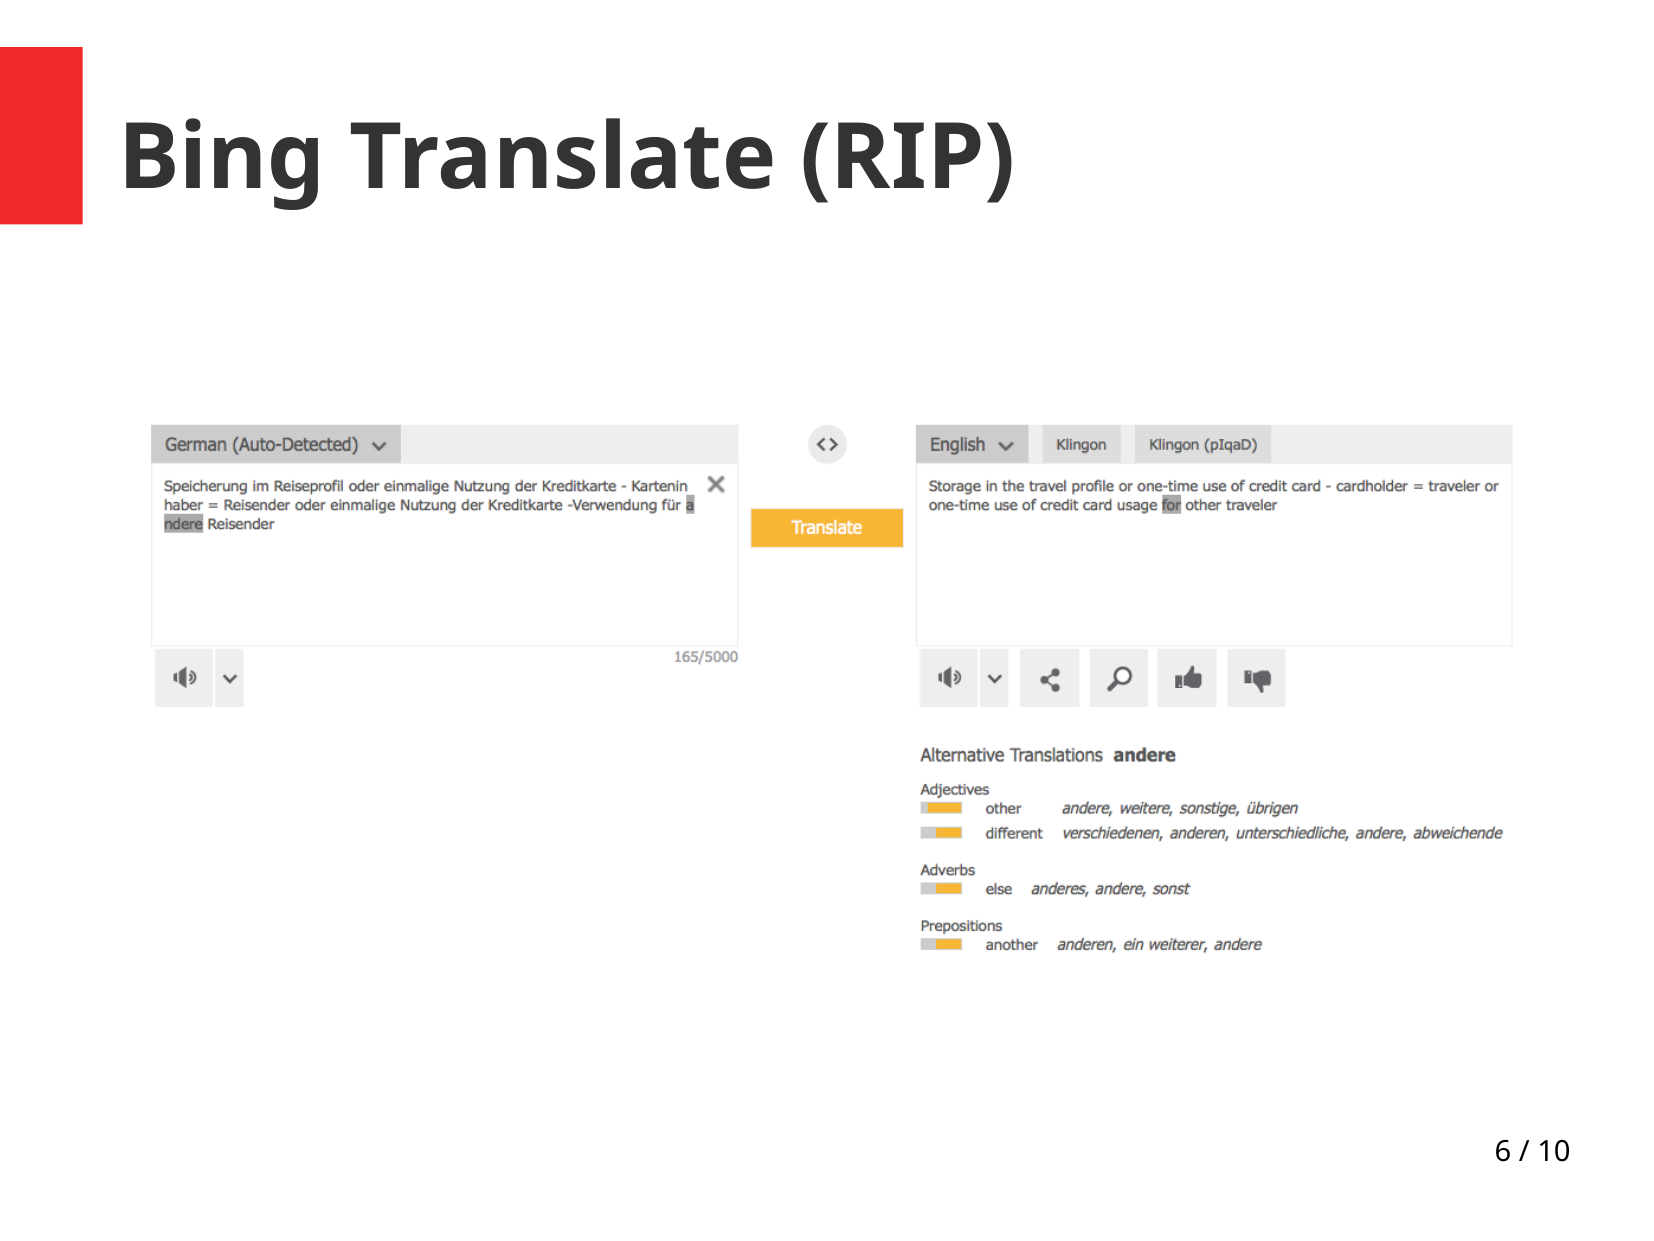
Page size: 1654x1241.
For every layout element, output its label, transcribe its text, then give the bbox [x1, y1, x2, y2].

title Bing Translate (RIP) [118, 49, 1571, 257]
picture [105, 374, 1598, 1021]
